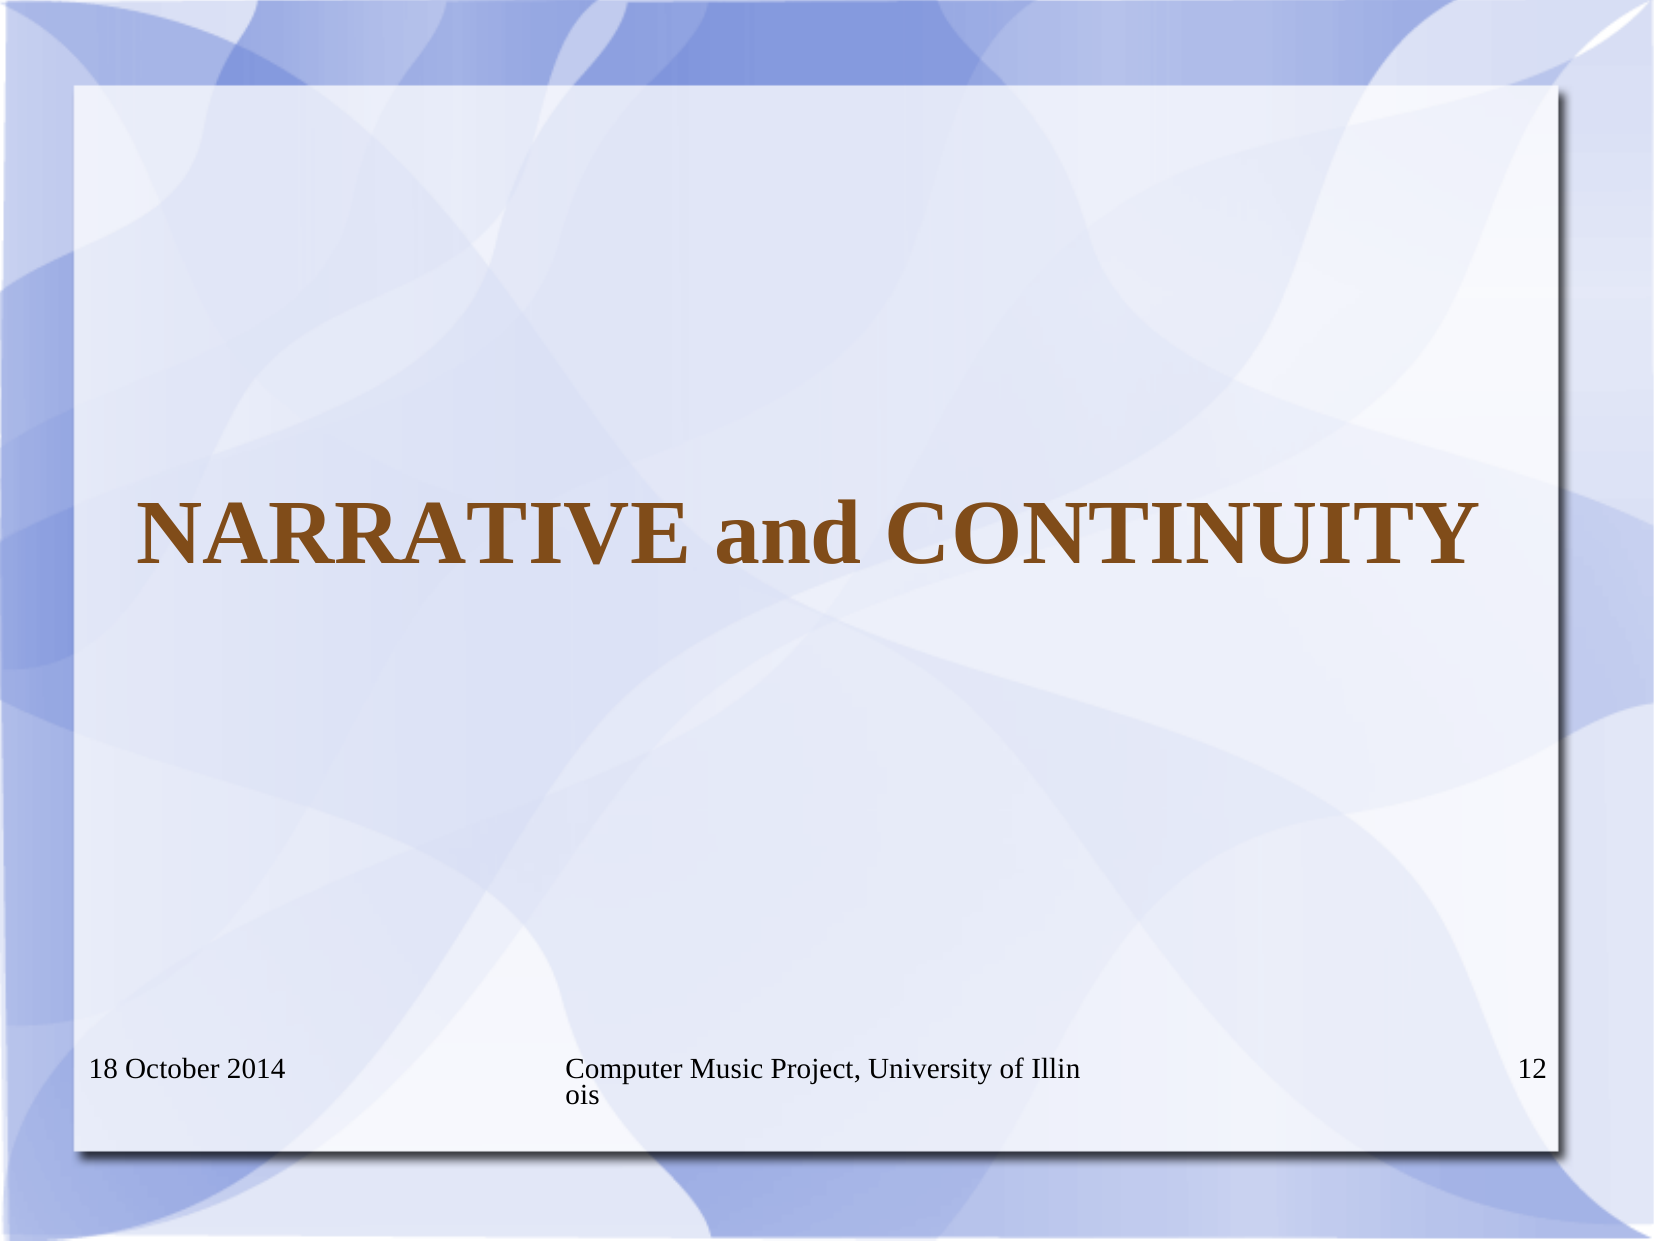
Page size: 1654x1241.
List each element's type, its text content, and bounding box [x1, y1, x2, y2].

picture [0, 0, 1654, 1241]
subtitle NARRATIVE and CONTINUITY [82, 90, 1536, 975]
